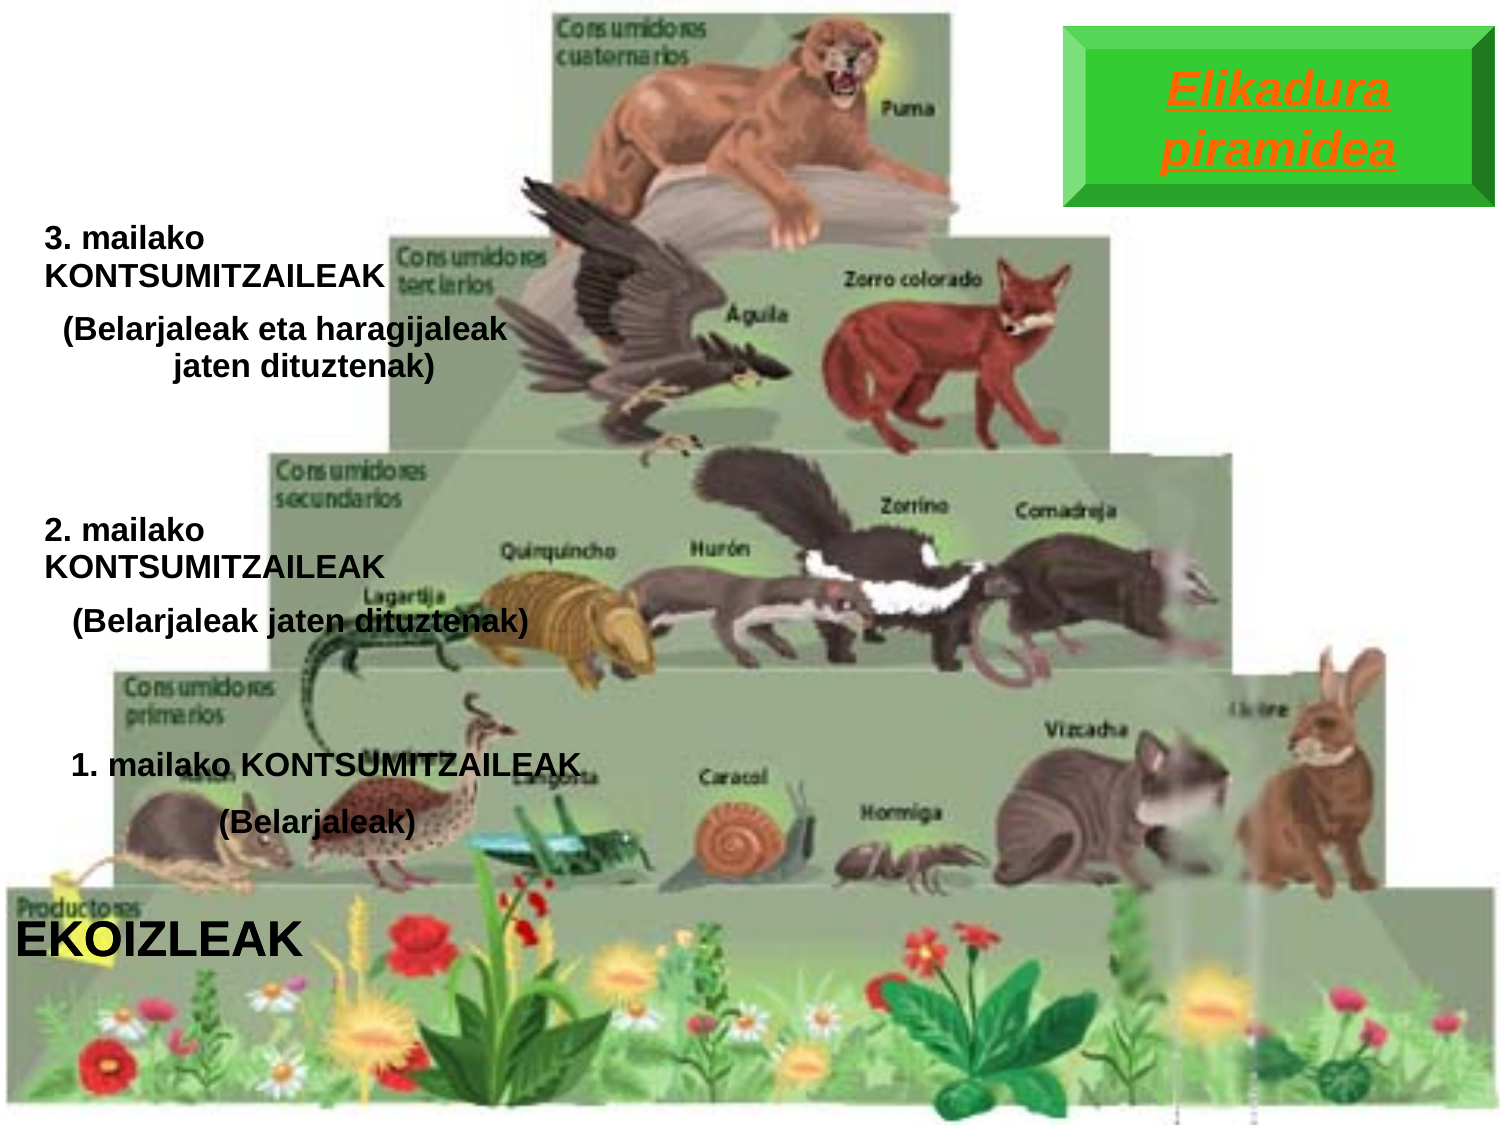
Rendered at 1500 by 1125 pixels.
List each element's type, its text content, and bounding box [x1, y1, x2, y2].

text_box 1. mailako KONTSUMITZAILEAK (Belarjaleak) [0, 679, 621, 792]
text_box 2. mailako KONTSUMITZAILEAK (Belarjaleak jaten dituztenak) [29, 504, 569, 667]
text_box EKOIZLEAK [0, 898, 419, 975]
text_box 3. mailako KONTSUMITZAILEAK (Belarjaleak eta haragijaleak jaten dituztenak) [29, 212, 569, 359]
text_box Elikadura piramidea [1086, 49, 1471, 184]
picture [5, 0, 1500, 1125]
